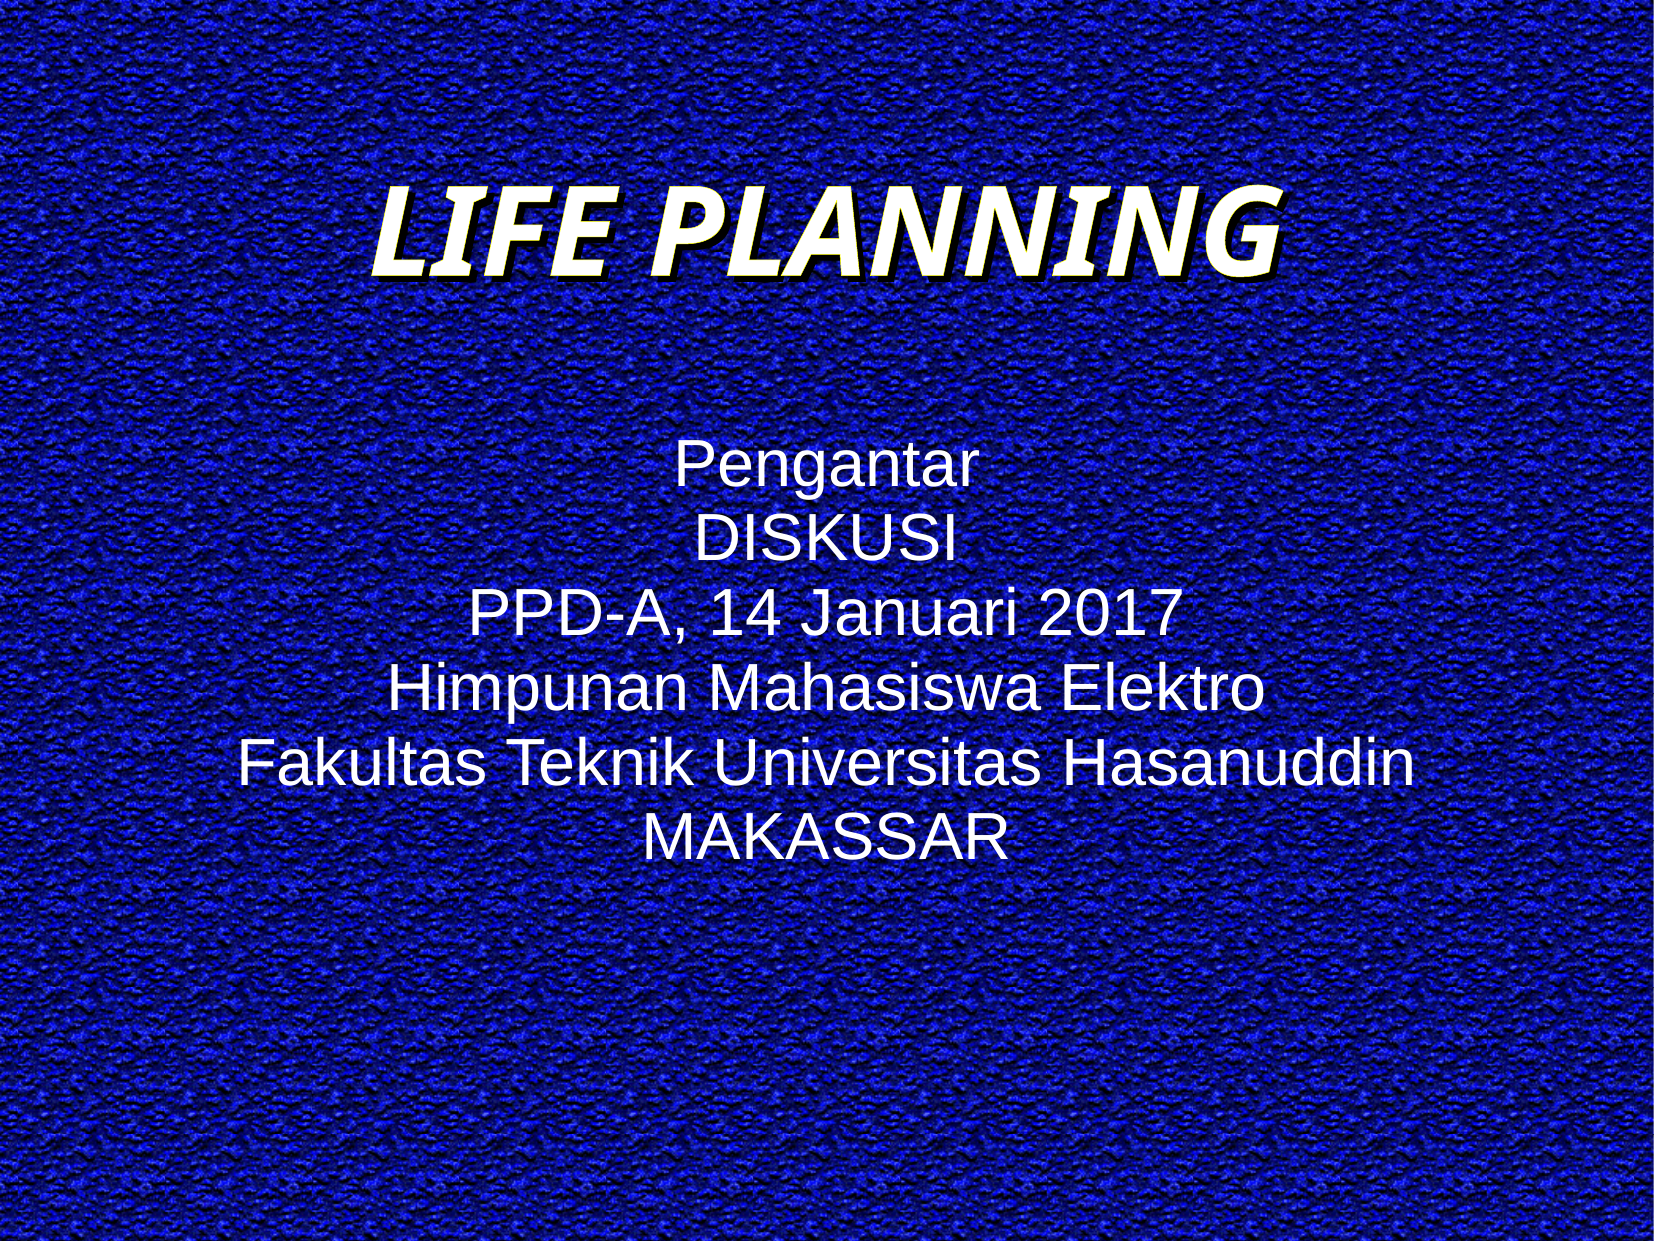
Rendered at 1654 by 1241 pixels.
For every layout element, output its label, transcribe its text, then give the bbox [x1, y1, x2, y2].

subtitle Pengantar DISKUSI PPD-A, 14 Januari 2017 Himpunan Mahasiswa Elektro Fakultas Teknik Universitas Hasanuddin MAKASSAR [82, 290, 1571, 1010]
title LIFE PLANNING [82, 123, 1571, 290]
picture [0, 0, 1654, 1241]
